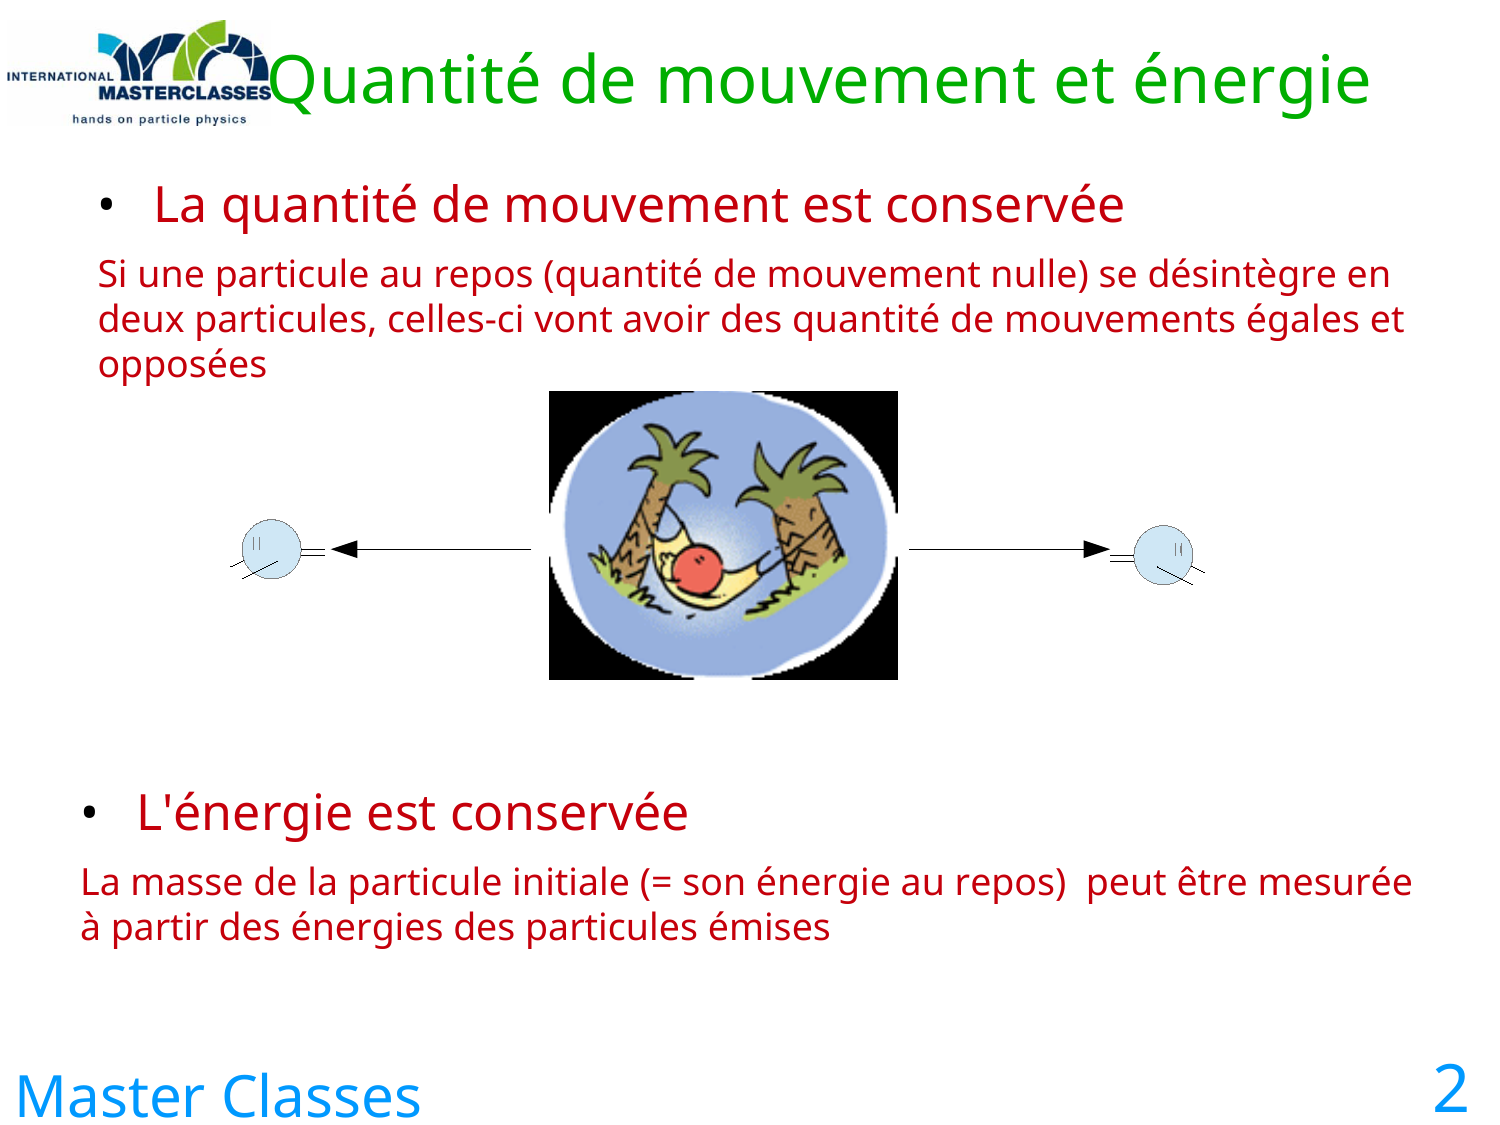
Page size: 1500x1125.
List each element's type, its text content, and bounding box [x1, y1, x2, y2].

title Quantité de mouvement et énergie [193, 12, 1447, 142]
picture [2, 10, 280, 130]
text_box [242, 519, 302, 579]
list La quantité de mouvement est conservée Si une particule au repos (quantité de mouvement nulle) se désintègre en deux particules, celles-ci vont avoir des quantité de mouvements égales et opposées [82, 171, 1471, 662]
picture [549, 391, 898, 680]
text_box [1133, 525, 1193, 585]
list L'énergie est conservée La masse de la particule initiale (= son énergie au repos) peut être mesurée à partir des énergies des particules émises [65, 779, 1453, 1052]
